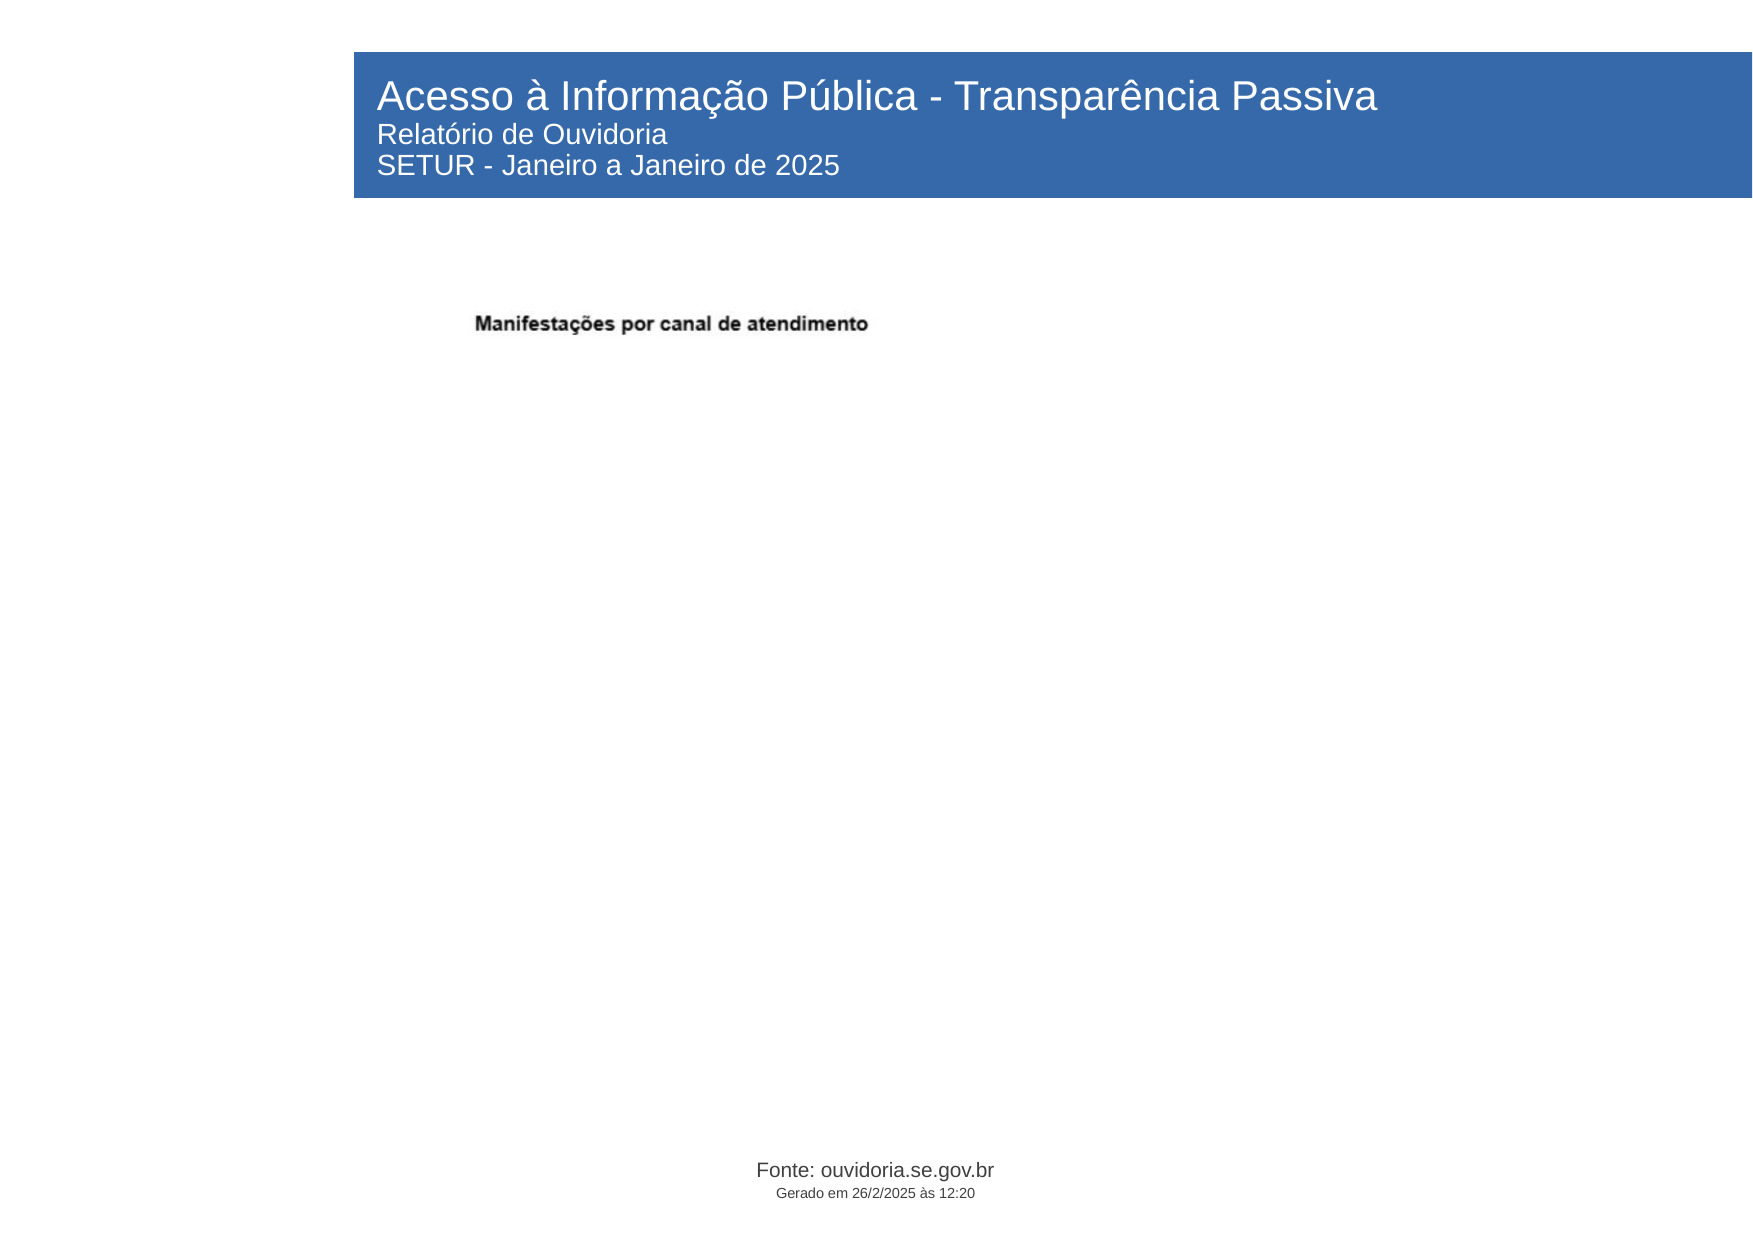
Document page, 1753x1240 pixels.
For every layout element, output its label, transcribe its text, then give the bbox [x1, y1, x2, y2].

text_box [227, 211, 1527, 1028]
text_box Acesso à Informação Pública - Transparência Passiva Relatório de Ouvidoria SETUR - Janeiro a Janeiro de 2025 [376, 72, 1403, 186]
text_box [354, 52, 1752, 198]
text_box Fonte: ouvidoria.se.gov.br Gerado em 26/2/2025 às 12:20 [756, 1158, 1023, 1208]
